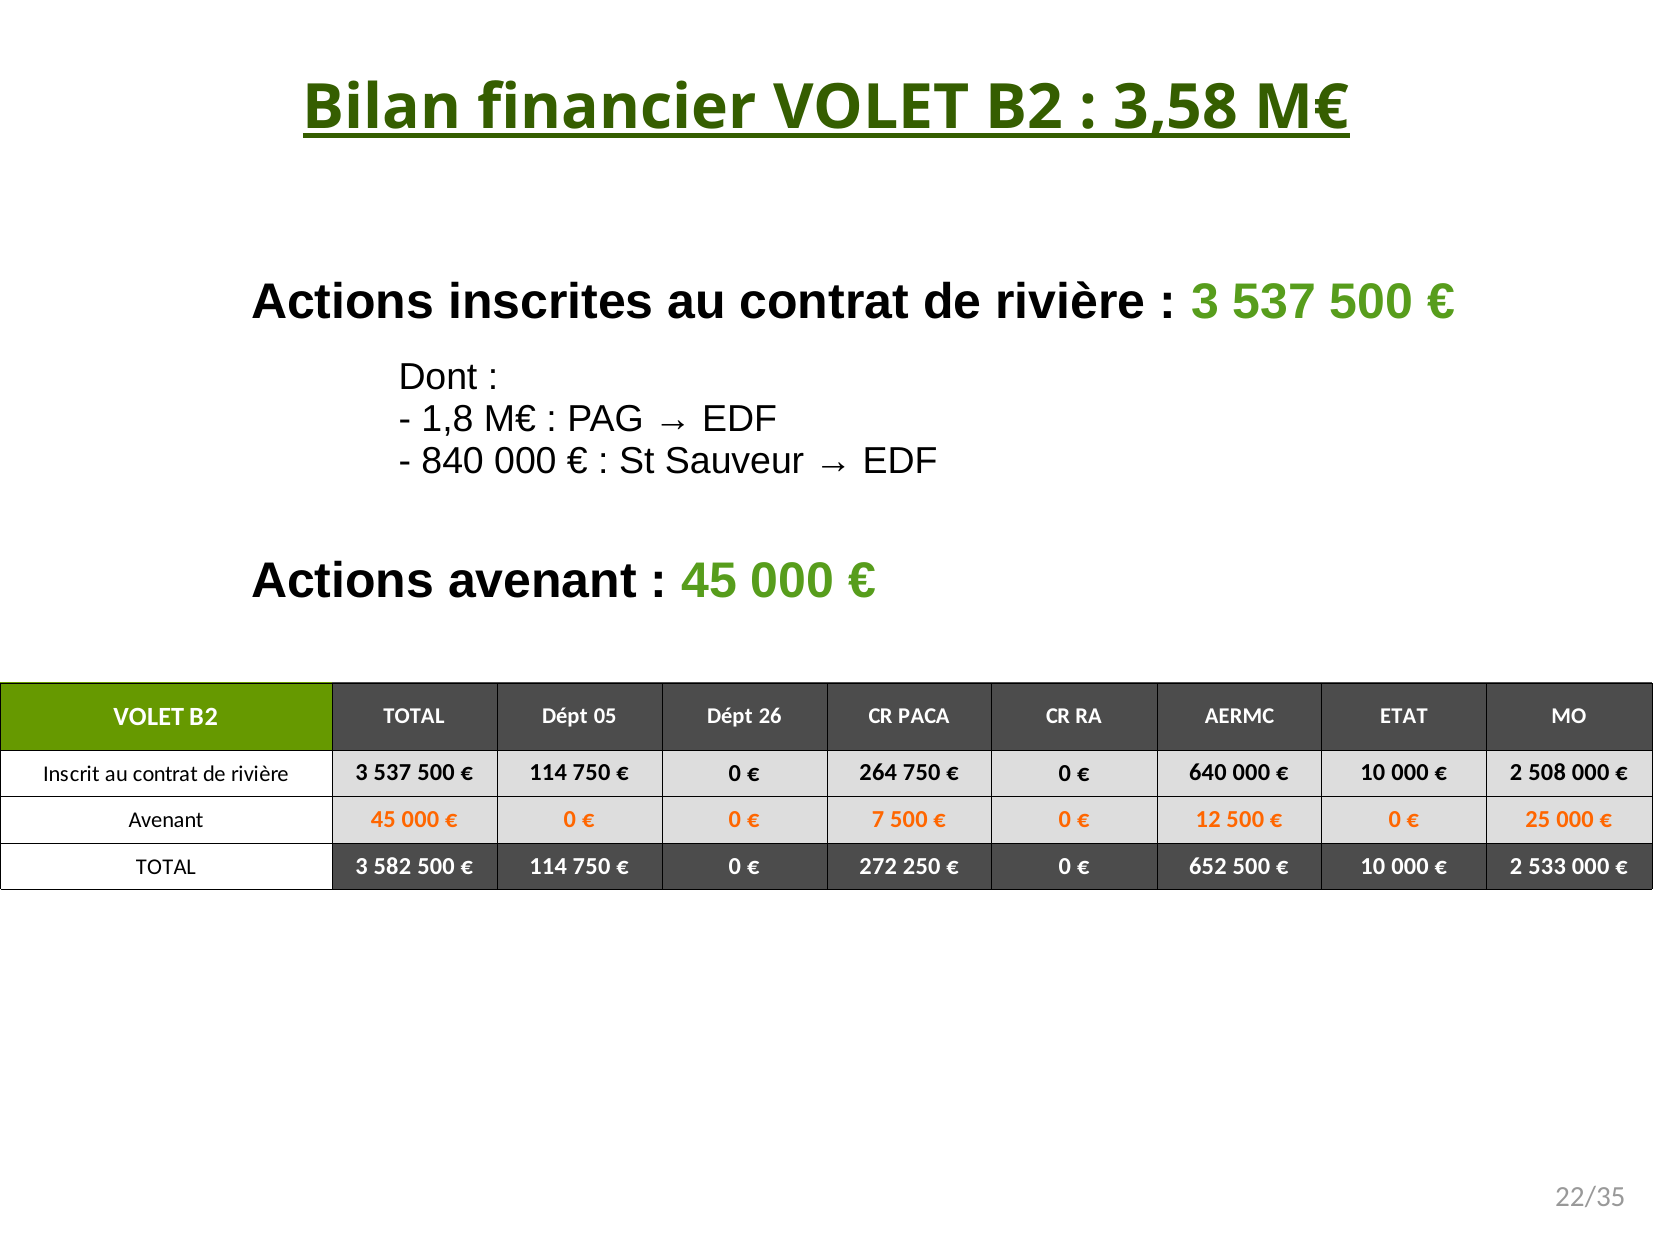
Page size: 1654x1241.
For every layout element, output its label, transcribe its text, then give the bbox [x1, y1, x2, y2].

picture [0, 682, 1654, 892]
text_box Dont : - 1,8 M€ : PAG → EDF - 840 000 € : St Sauveur → EDF [383, 348, 1063, 574]
text_box Bilan financier VOLET B2 : 3,58 M€ [0, 53, 1654, 172]
text_box Actions inscrites au contrat de rivière : 3 537 500 € Actions avenant : 45 000 € [236, 265, 1565, 664]
